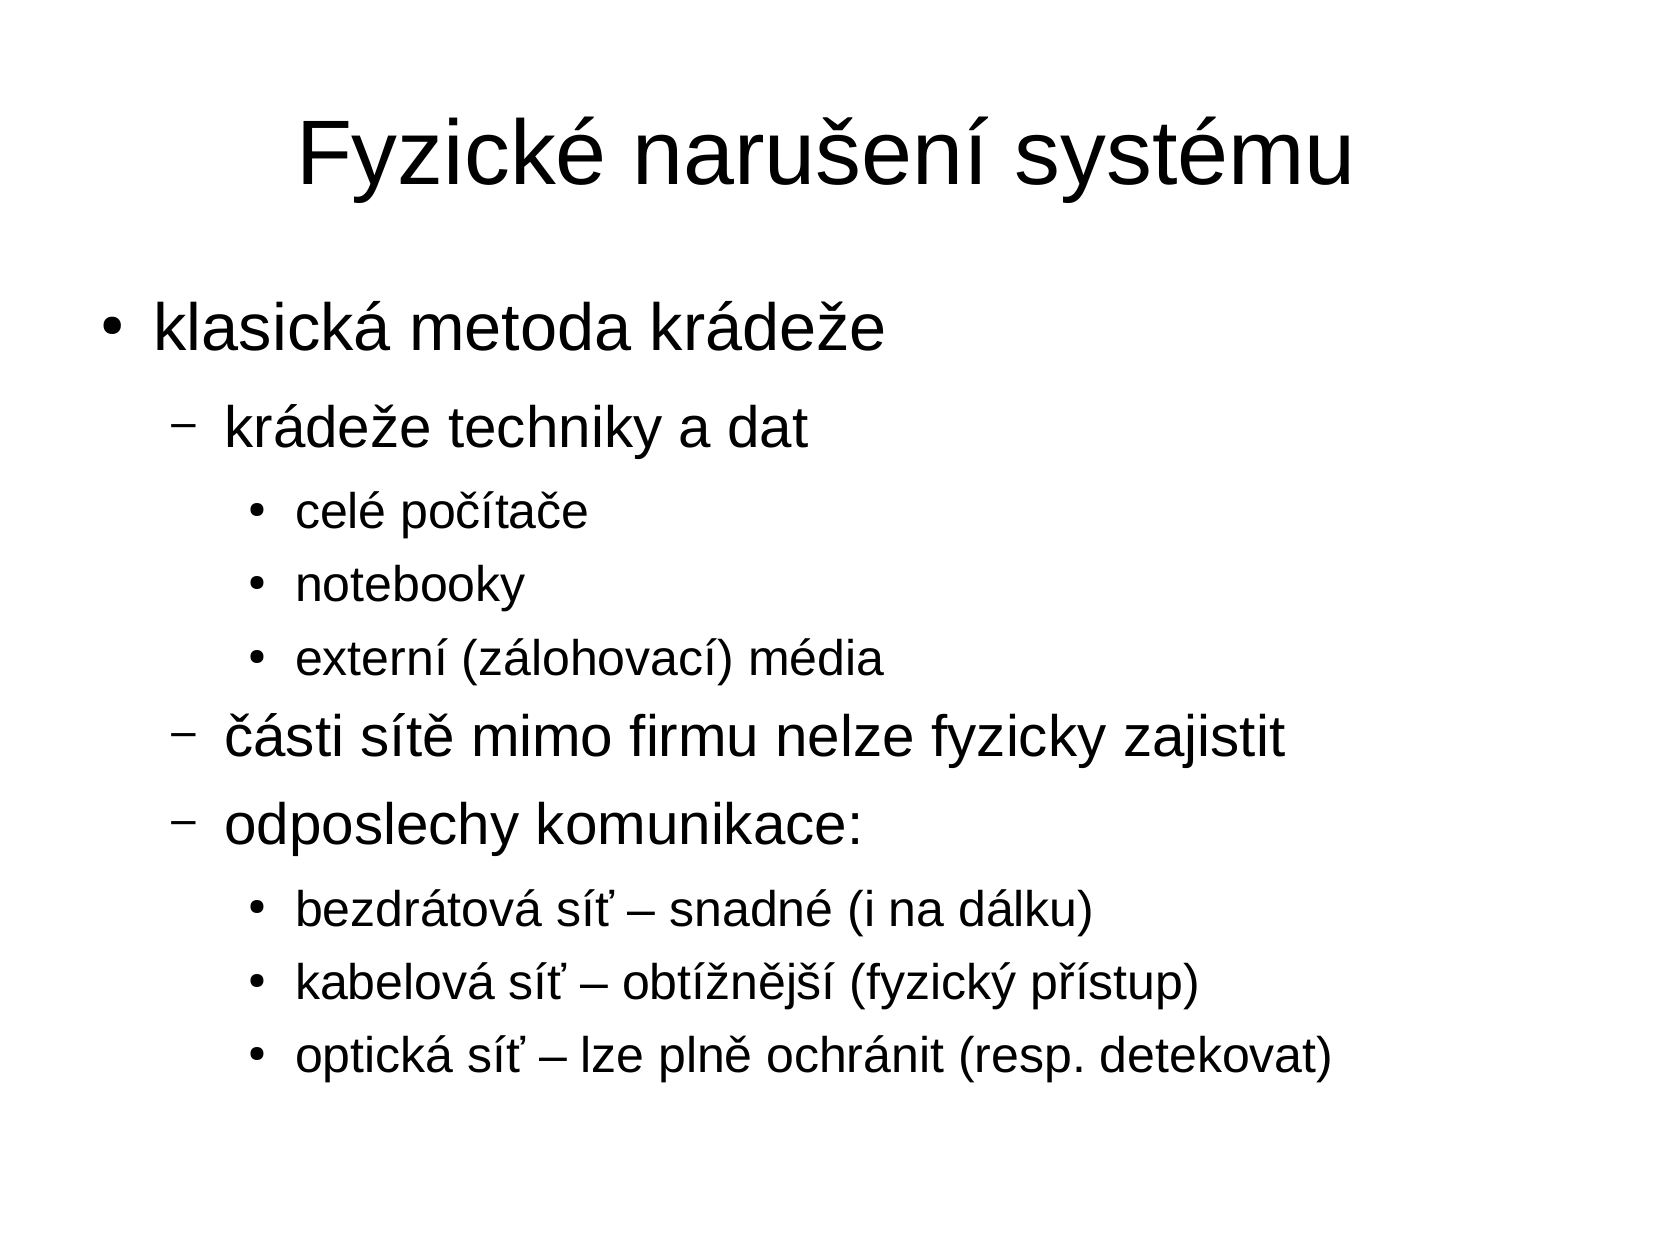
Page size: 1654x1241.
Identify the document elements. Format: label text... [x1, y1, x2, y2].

list klasická metoda krádeže krádeže techniky a dat celé počítače notebooky externí (zálohovací) média části sítě mimo firmu nelze fyzicky zajistit odposlechy komunikace: bezdrátová síť – snadné (i na dálku) kabelová síť – obtížnější (fyzický přístup) optická síť – lze plně ochránit (resp. detekovat) [82, 290, 1571, 1109]
title Fyzické narušení systému [82, 49, 1571, 257]
